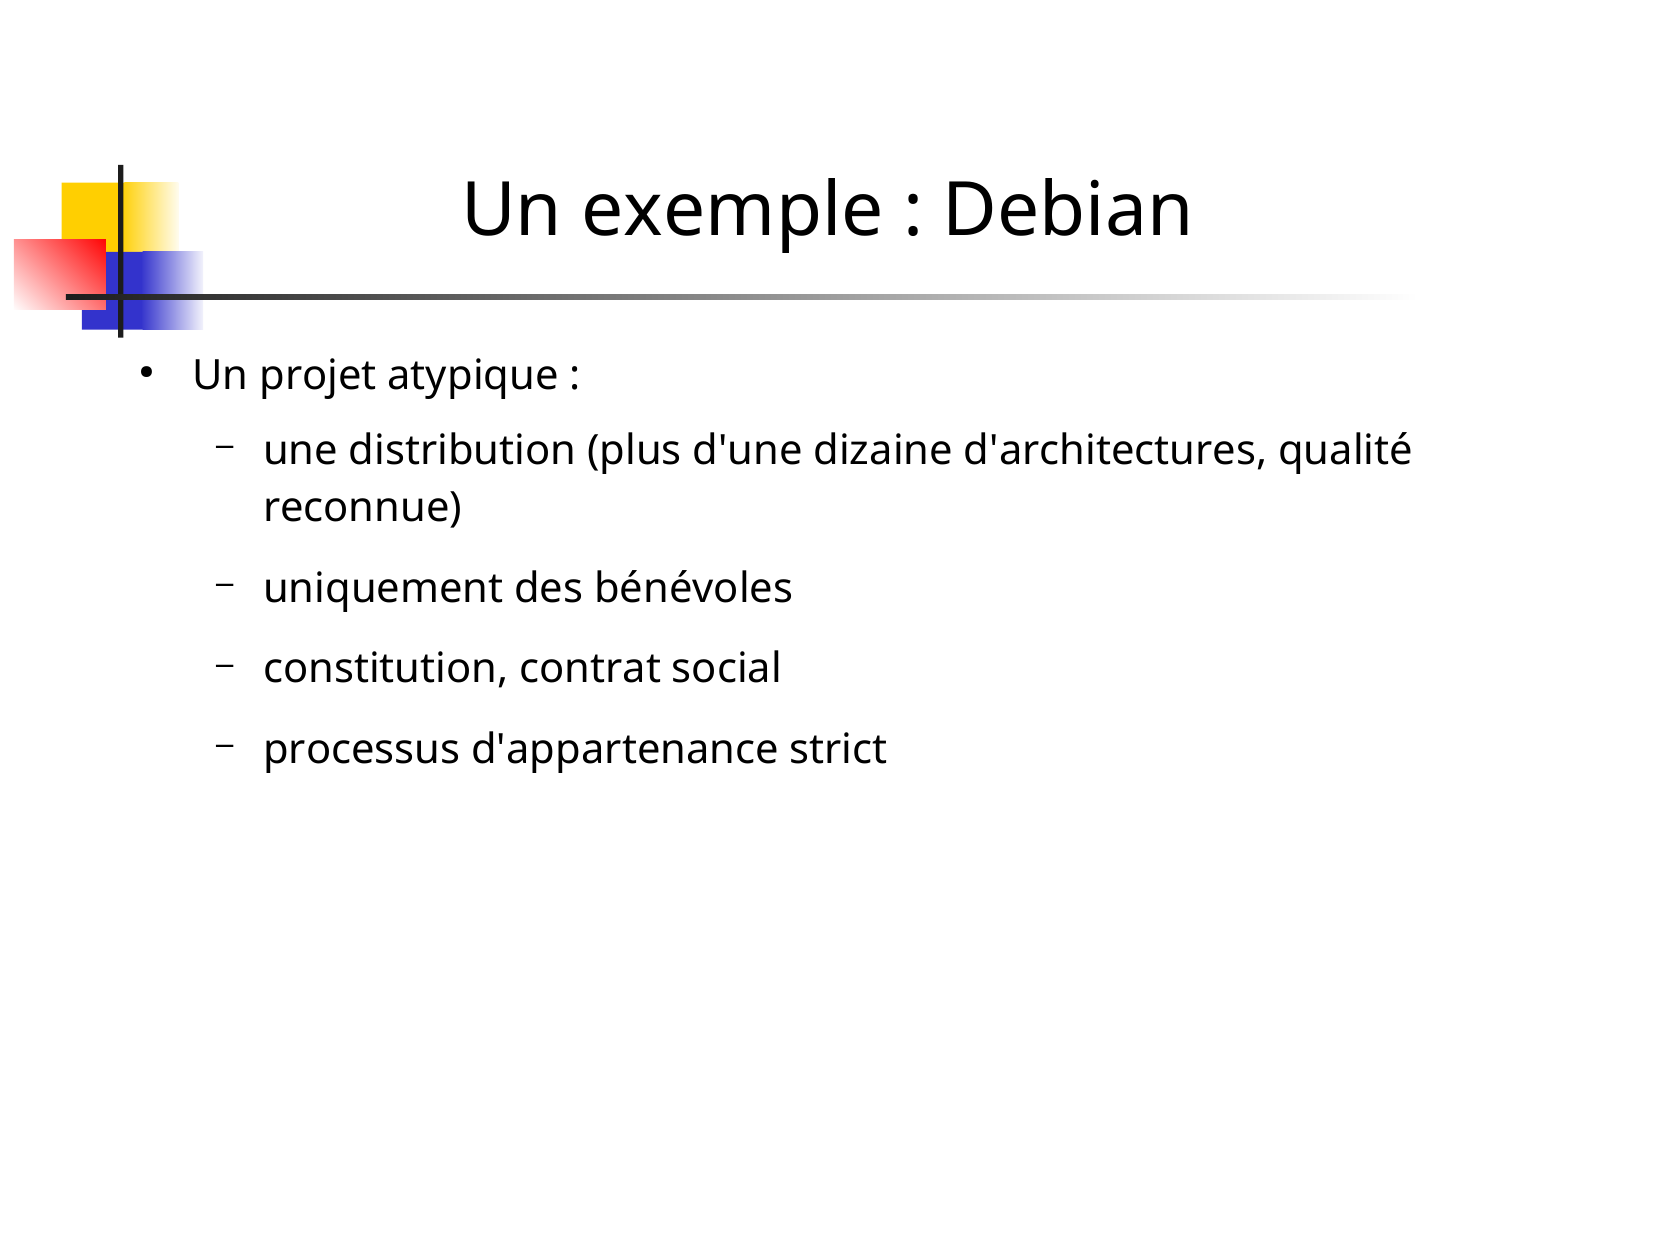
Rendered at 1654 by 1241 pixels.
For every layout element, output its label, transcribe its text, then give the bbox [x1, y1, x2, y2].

list Un projet atypique : une distribution (plus d'une dizaine d'architectures, qualité reconnue) uniquement des bénévoles constitution, contrat social processus d'appartenance strict [121, 344, 1534, 1127]
title Un exemple : Debian [121, 102, 1534, 311]
